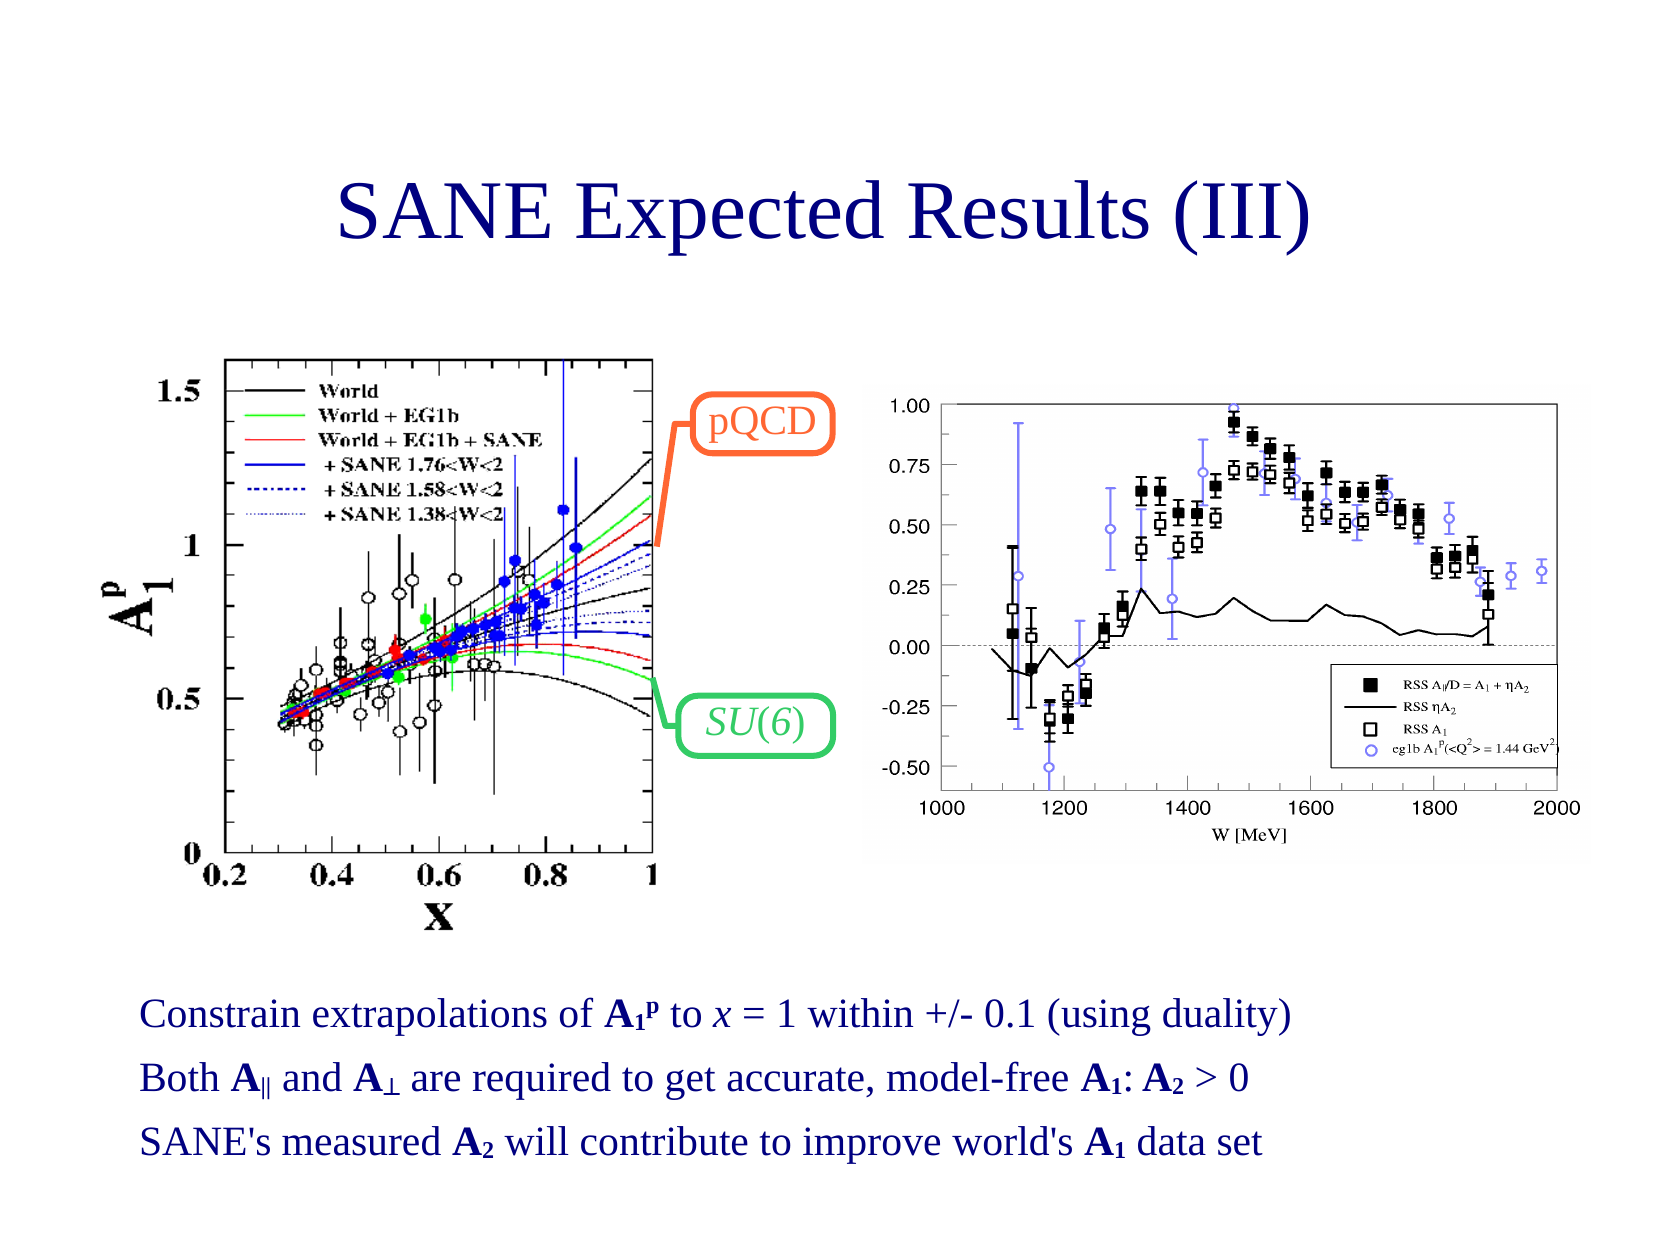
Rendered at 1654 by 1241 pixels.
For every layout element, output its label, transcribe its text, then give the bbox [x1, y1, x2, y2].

text_box pQCD [692, 394, 833, 454]
picture [862, 384, 1591, 864]
title SANE Expected Results (III) [121, 103, 1529, 317]
list Constrain extrapolations of A1p to x = 1 within +/- 0.1 (using duality) Both A|| and A are required to get accurate, model-free A1: A2 > 0 SANE's measured A2 will contribute to improve world's A1 data set [121, 990, 1529, 1215]
picture [75, 343, 682, 964]
text_box SU(6) [678, 695, 834, 756]
